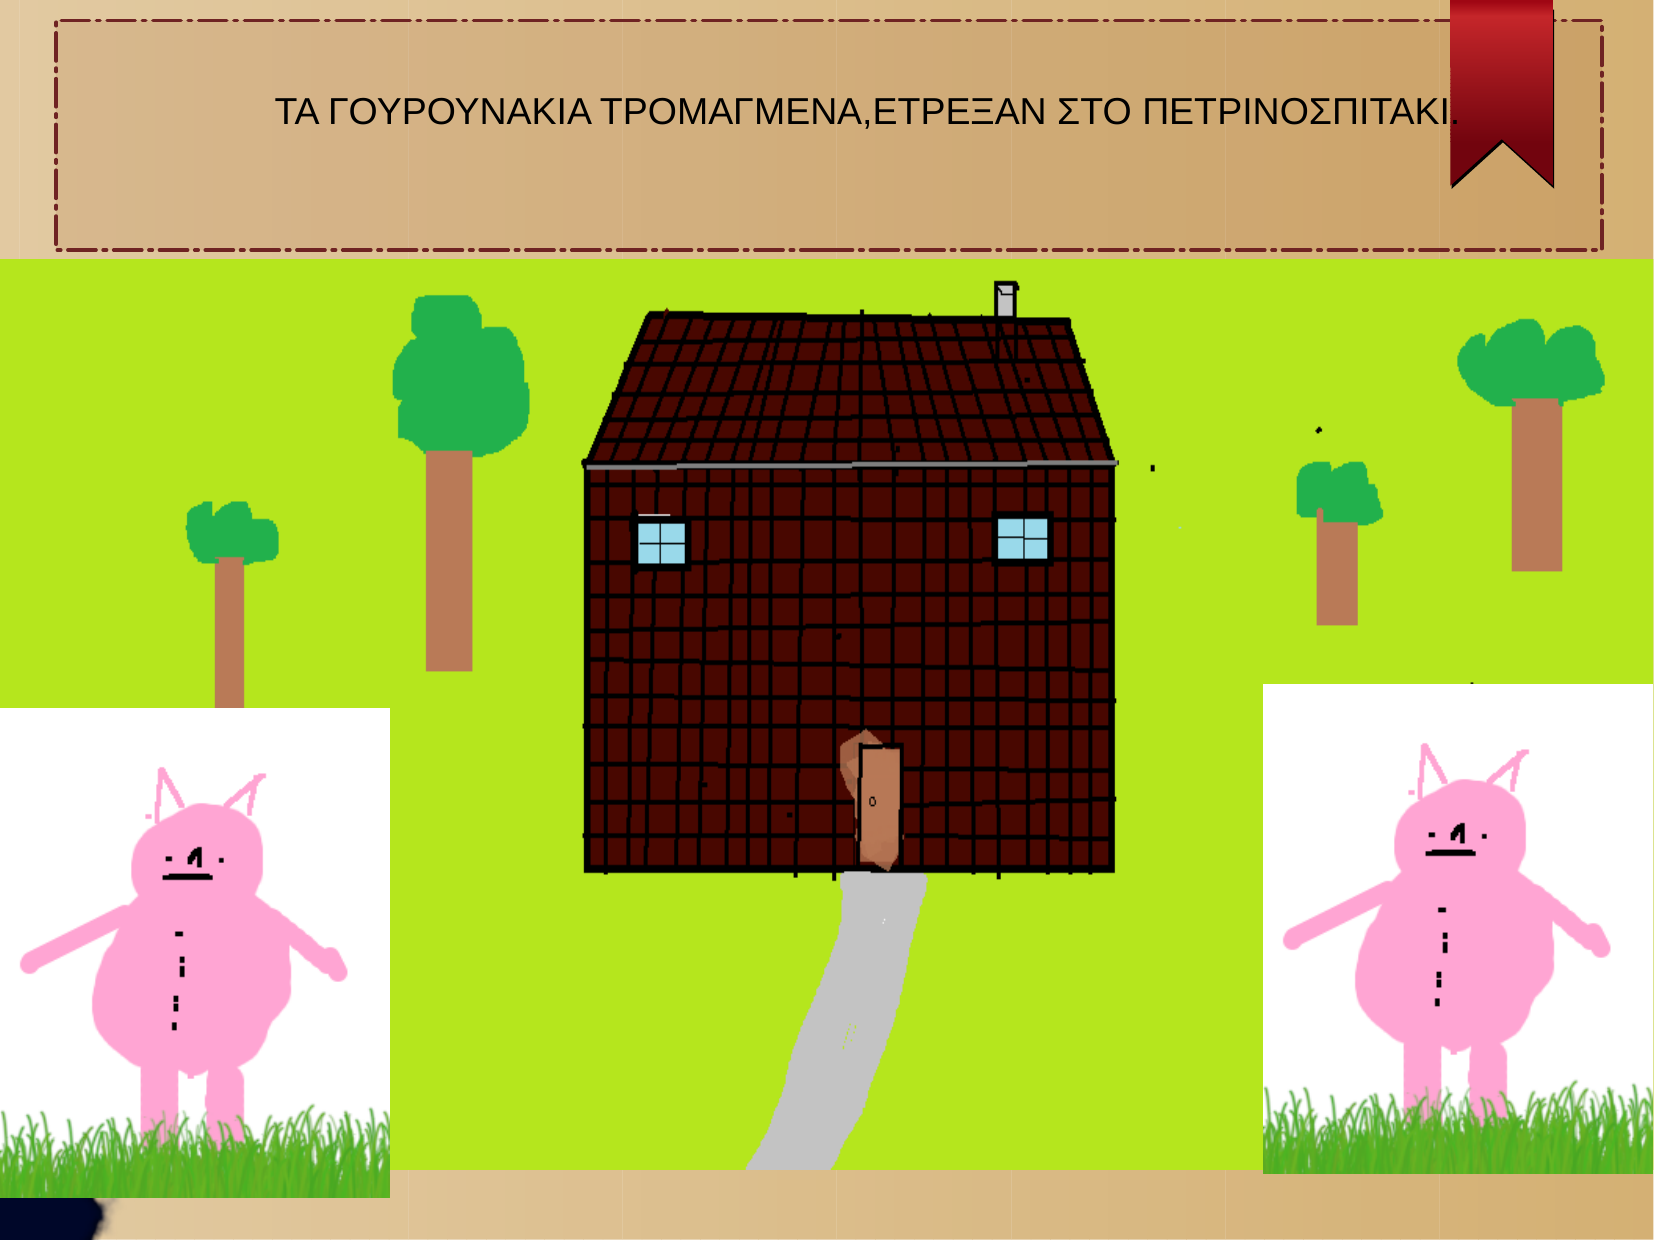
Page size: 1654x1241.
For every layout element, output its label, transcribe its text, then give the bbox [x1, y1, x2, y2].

picture [0, 259, 1654, 1198]
text_box ΤΑ ΓΟΥΡΟΥΝΑΚΙΑ ΤΡΟΜΑΓΜΕΝΑ,ΕΤΡΕΞΑΝ ΣΤΟ ΠΕΤΡΙΝΟΣΠΙΤΑΚΙ. [259, 82, 1477, 140]
